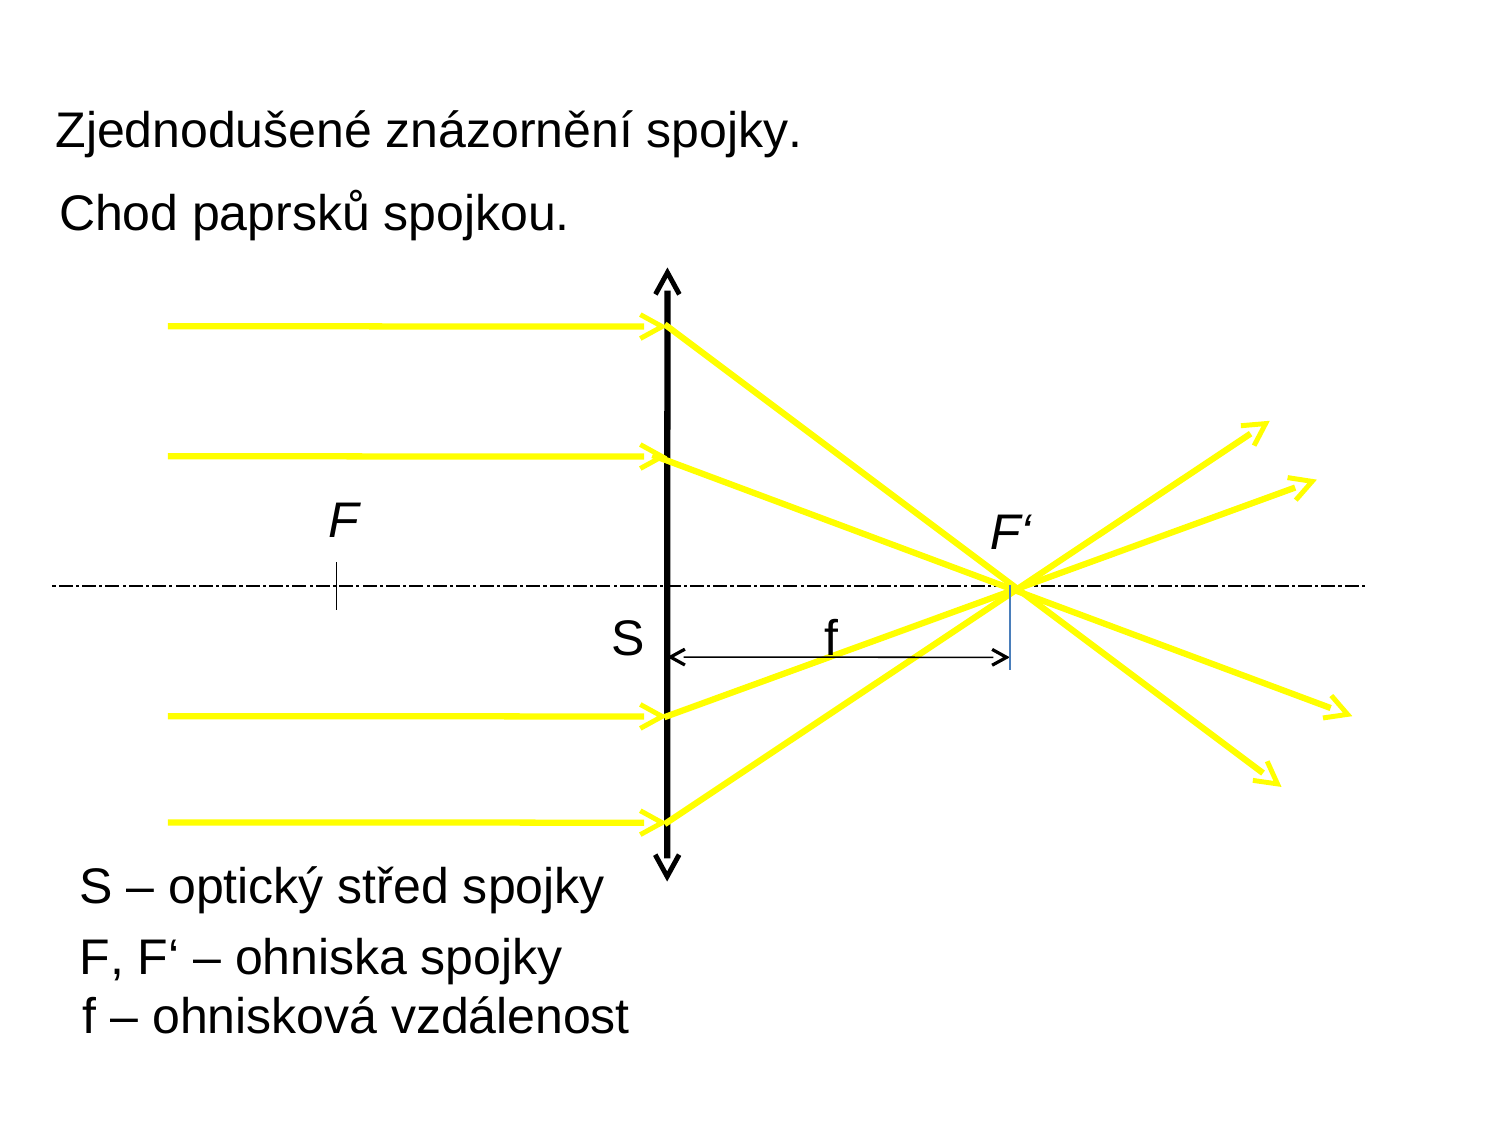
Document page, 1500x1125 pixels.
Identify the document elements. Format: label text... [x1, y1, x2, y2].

text_box f [809, 597, 854, 674]
text_box Chod paprsků spojkou. [44, 172, 586, 249]
text_box F‘ [975, 491, 1047, 568]
text_box F [313, 479, 374, 556]
text_box S [596, 597, 660, 674]
text_box f – ohnisková vzdálenost [68, 976, 646, 1052]
text_box Zjednodušené znázornění spojky. [41, 90, 1034, 166]
text_box F, F‘ – ohniska spojky [64, 922, 656, 993]
text_box S – optický střed spojky [64, 846, 845, 922]
